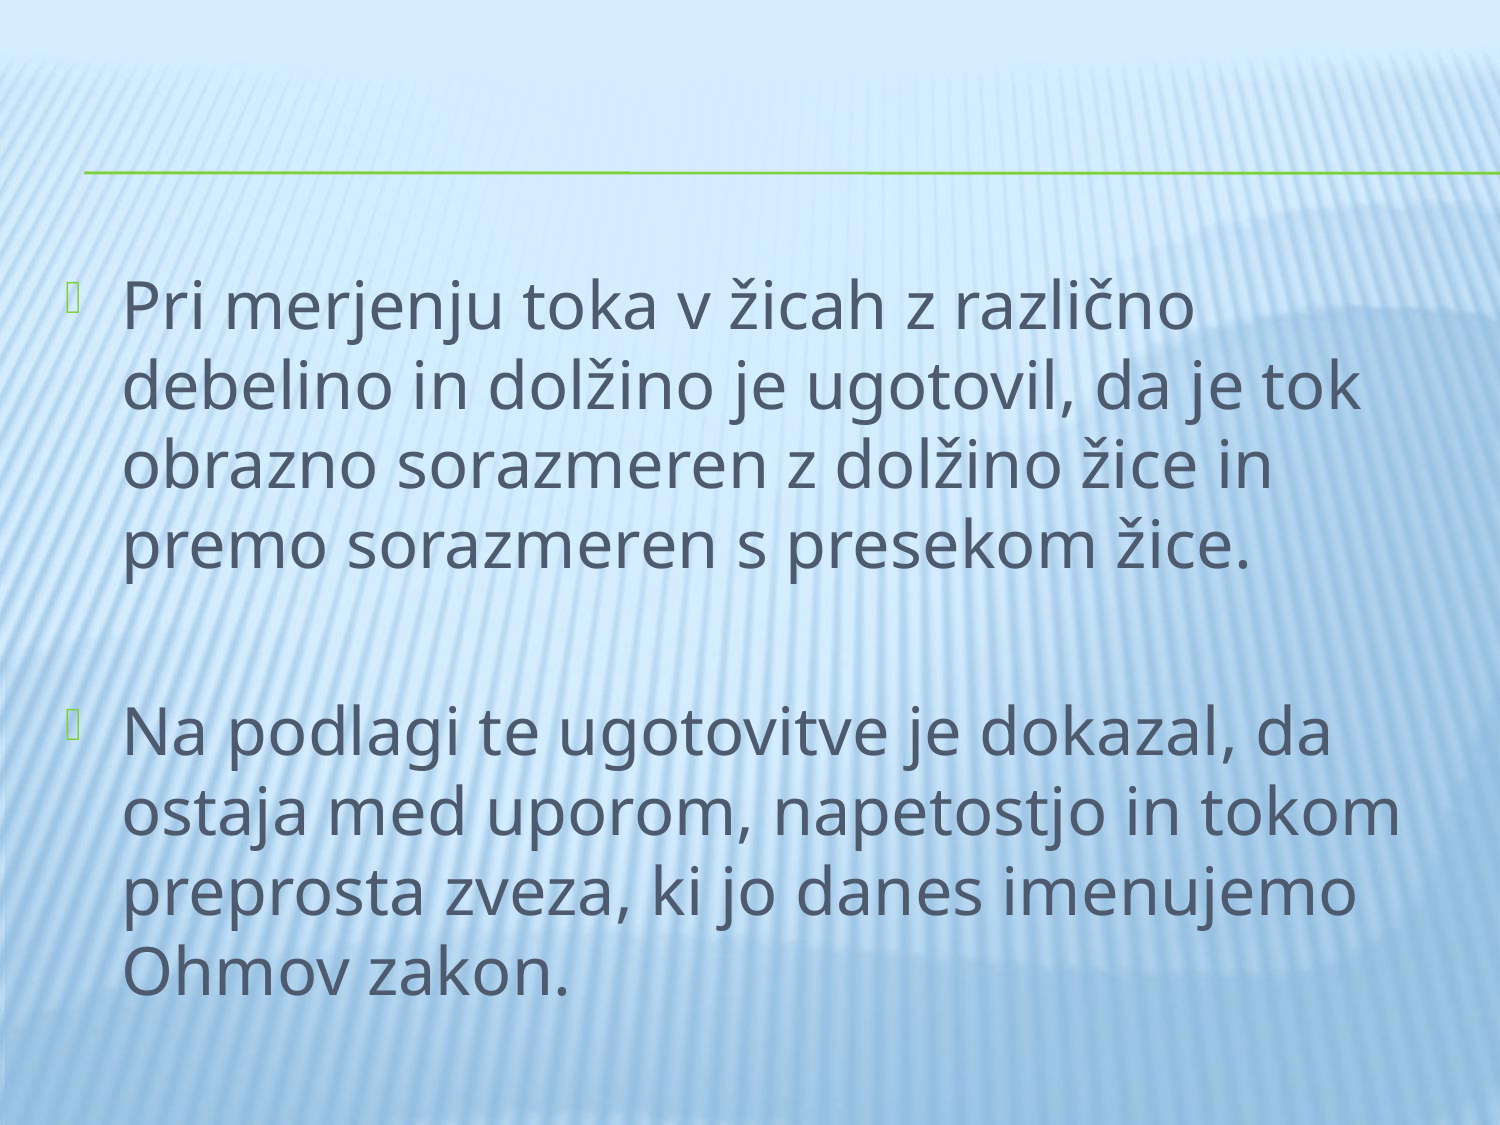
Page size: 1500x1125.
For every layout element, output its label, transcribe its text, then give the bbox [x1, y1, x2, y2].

list Pri merjenju toka v žicah z različno debelino in dolžino je ugotovil, da je tok obrazno sorazmeren z dolžino žice in premo sorazmeren s presekom žice. Na podlagi te ugotovitve je dokazal, da ostaja med uporom, napetostjo in tokom preprosta zveza, ki jo danes imenujemo Ohmov zakon. [50, 254, 1475, 998]
picture [0, 0, 1500, 1125]
